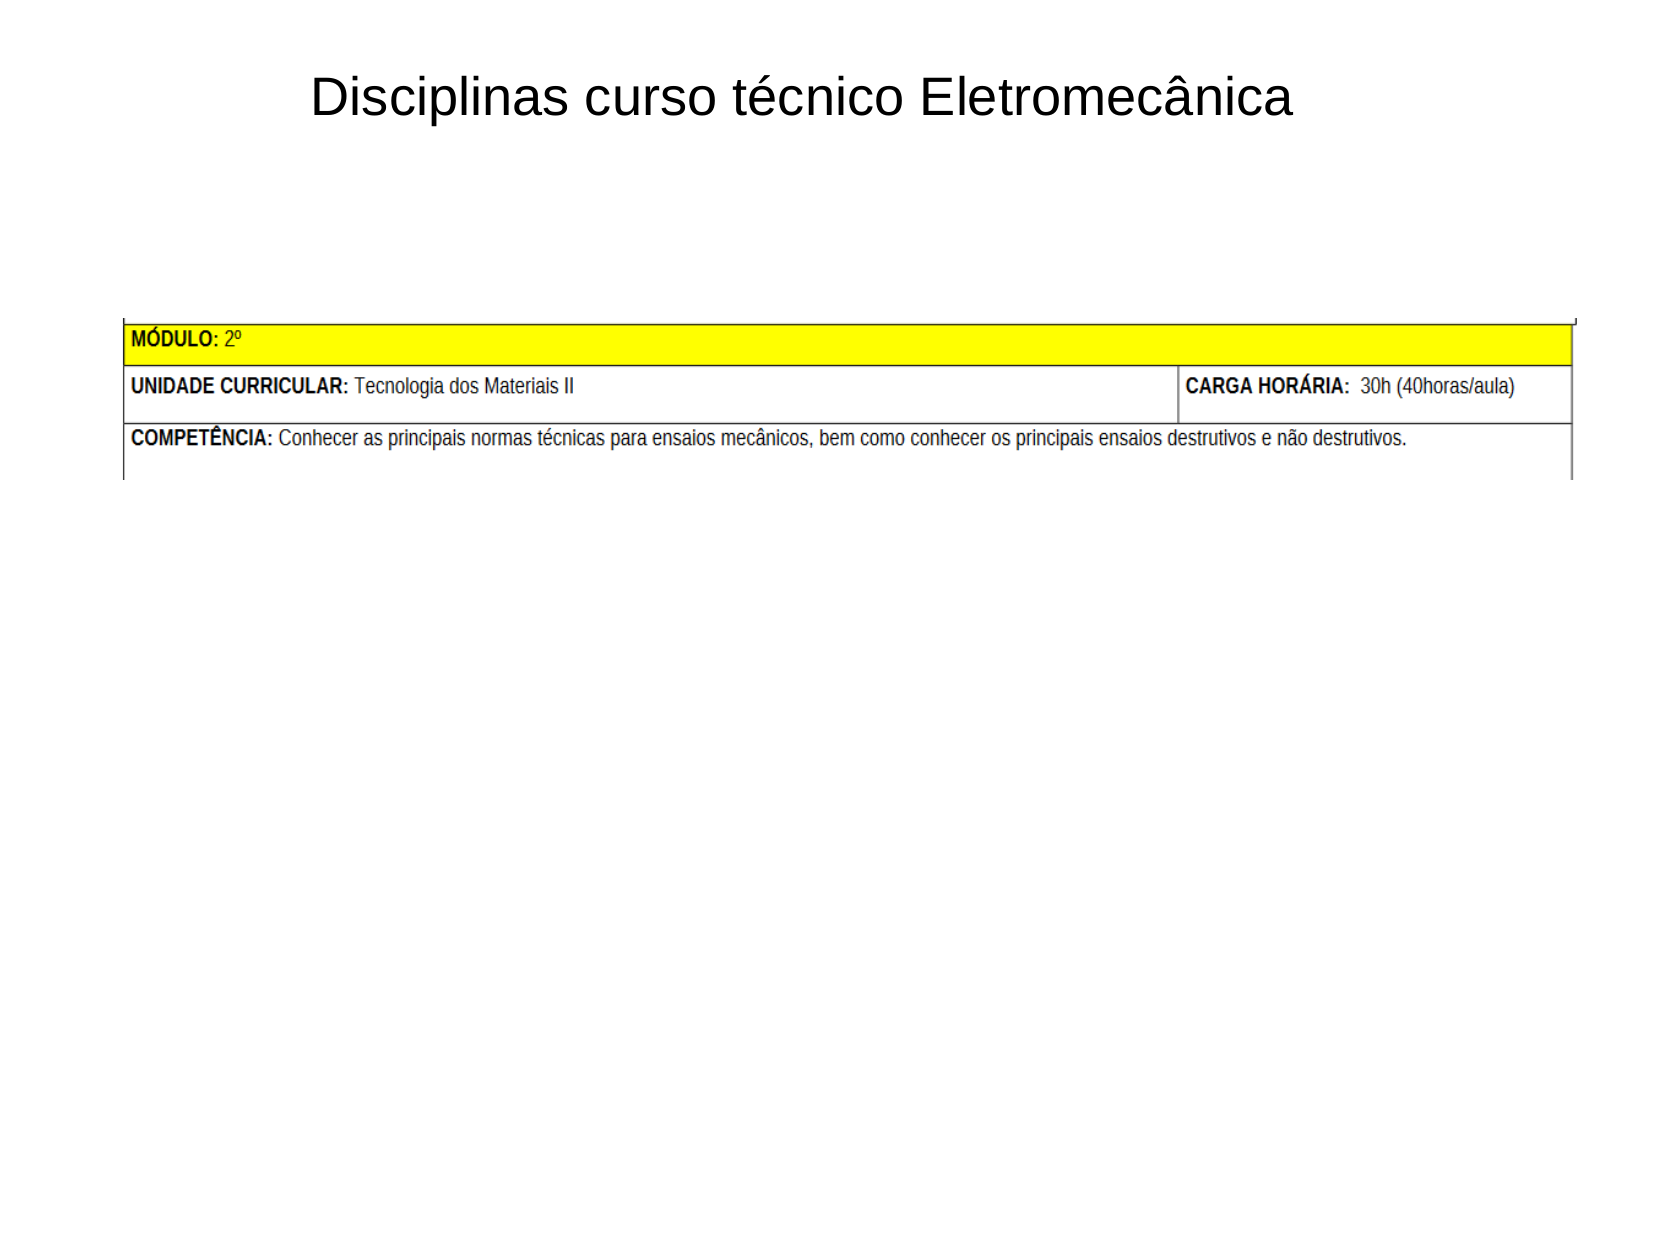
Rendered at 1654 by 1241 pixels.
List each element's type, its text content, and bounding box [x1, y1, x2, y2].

text_box Disciplinas curso técnico Eletromecânica [70, 59, 1536, 135]
picture [106, 318, 1583, 480]
